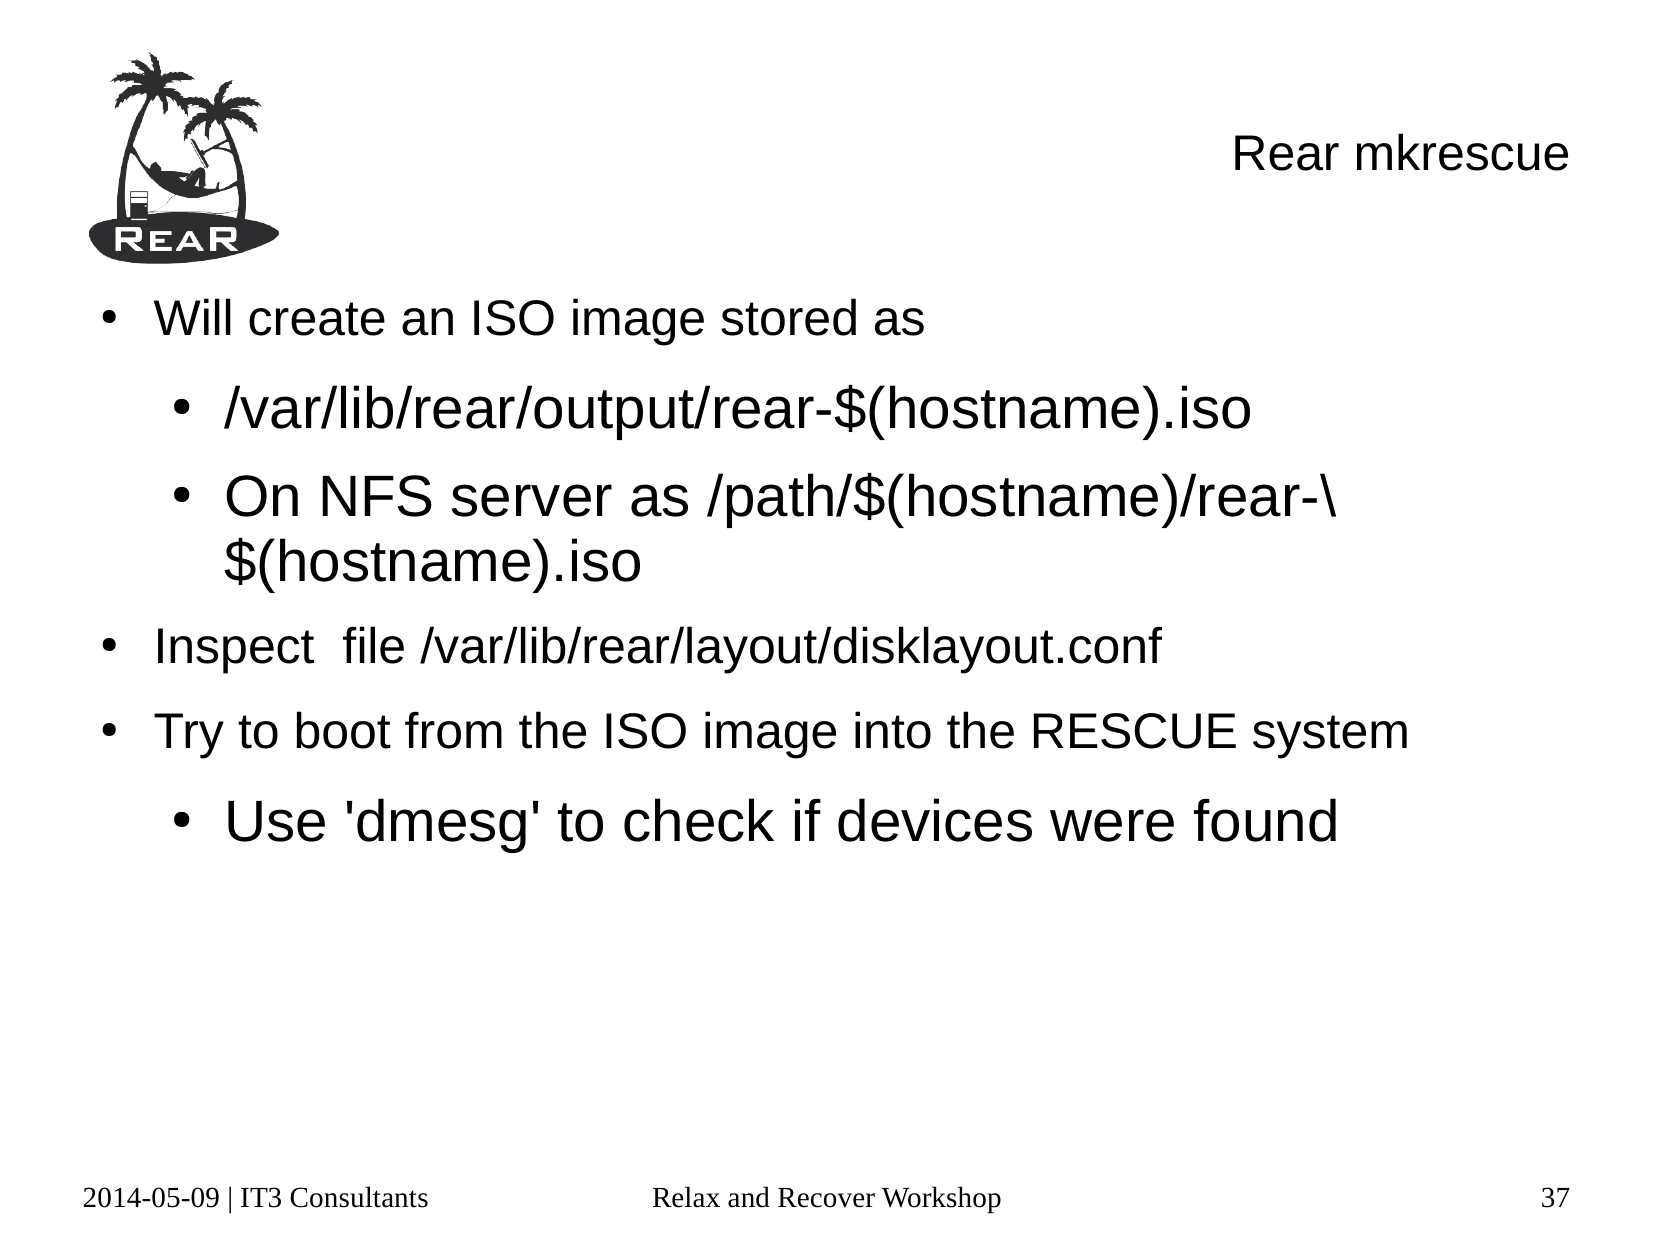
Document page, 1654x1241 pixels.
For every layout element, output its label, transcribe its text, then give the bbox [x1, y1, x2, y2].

picture [88, 52, 279, 266]
title Rear mkrescue [295, 49, 1571, 257]
list Will create an ISO image stored as /var/lib/rear/output/rear-$(hostname).iso On NFS server as /path/$(hostname)/rear-\ $(hostname).iso Inspect file /var/lib/rear/layout/disklayout.conf Try to boot from the ISO image into the RESCUE system Use 'dmesg' to check if devices were found [82, 290, 1571, 1109]
